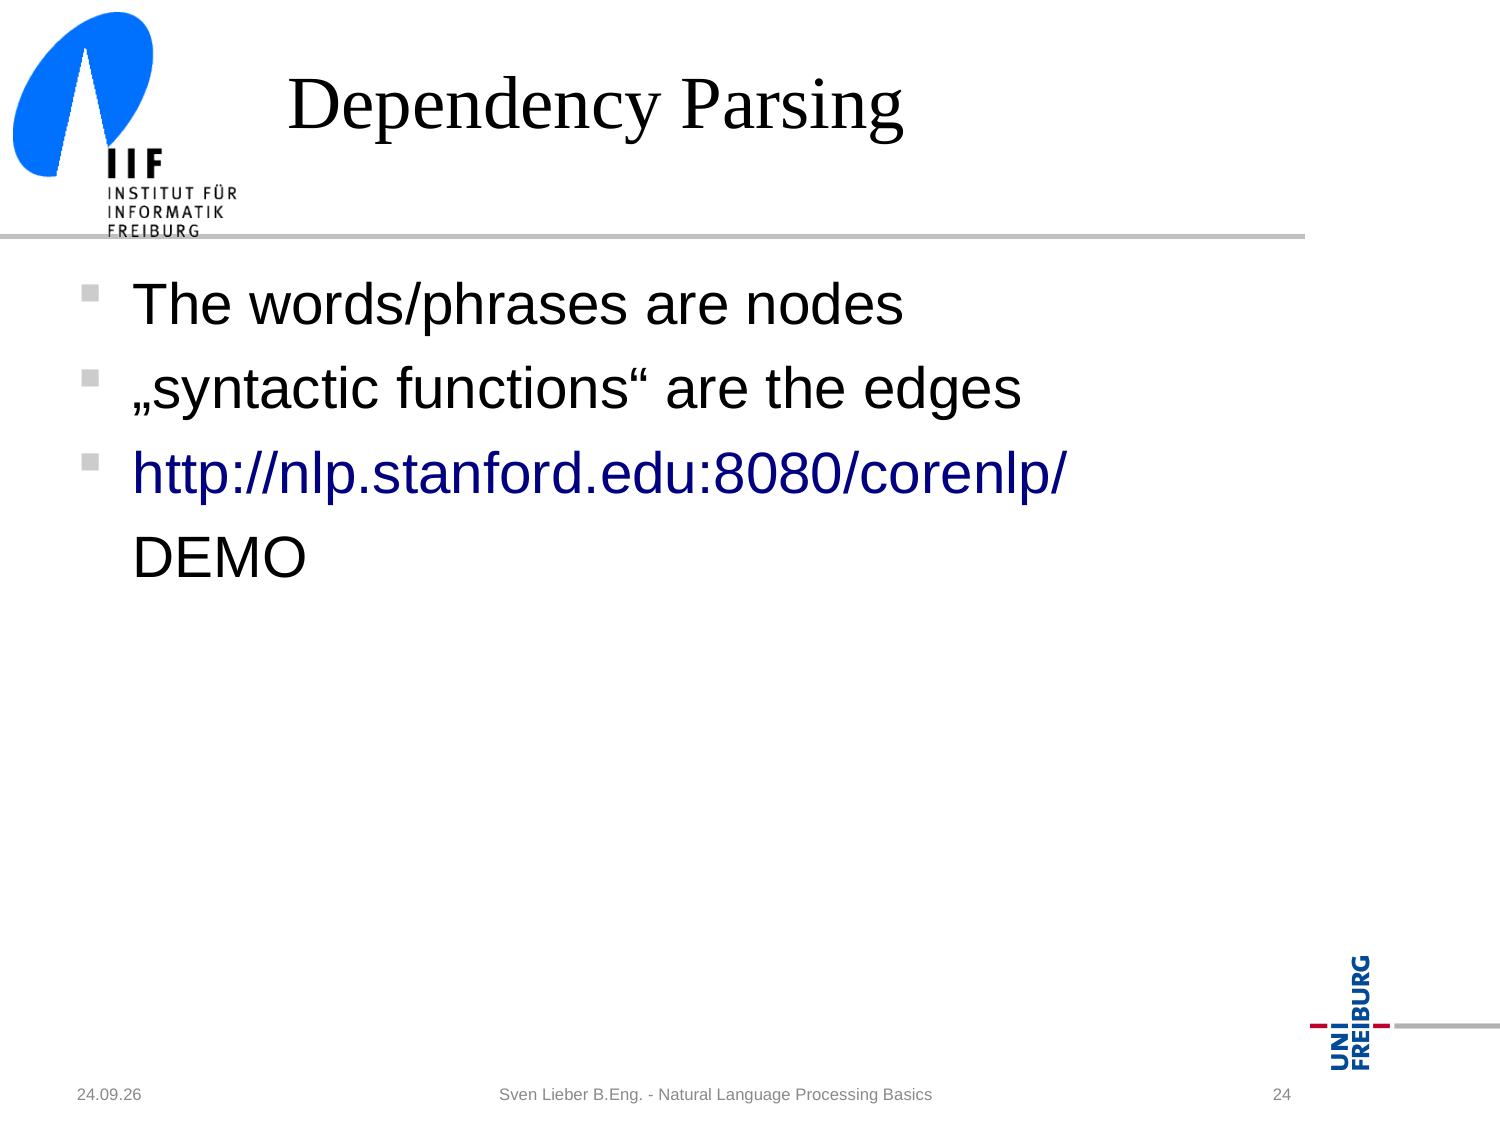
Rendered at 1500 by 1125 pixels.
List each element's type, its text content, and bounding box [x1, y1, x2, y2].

picture [1310, 956, 1500, 1070]
list The words/phrases are nodes „syntactic functions“ are the edges http://nlp.stanford.edu:8080/corenlp/ DEMO [76, 265, 1306, 896]
picture [13, 12, 237, 237]
title Dependency Parsing [272, 46, 1306, 152]
